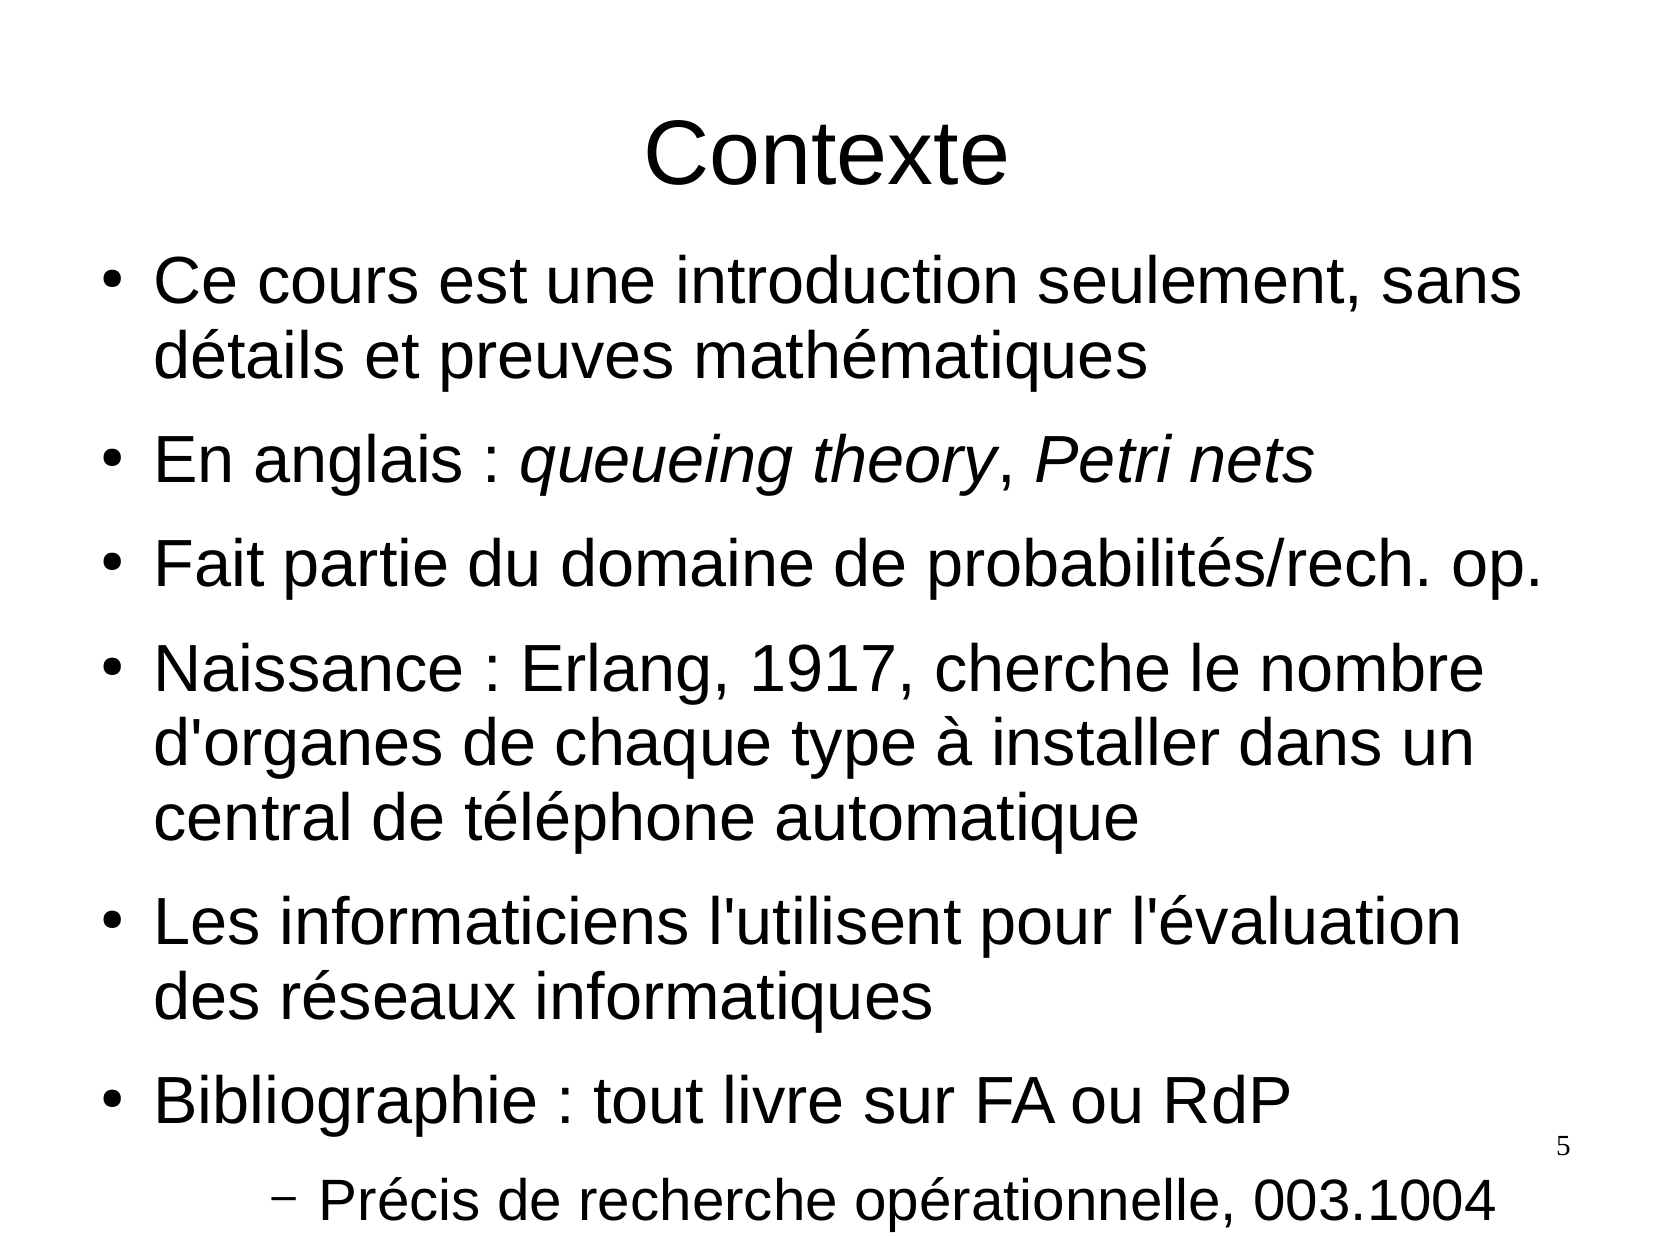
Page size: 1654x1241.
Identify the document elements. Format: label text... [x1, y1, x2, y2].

title Contexte [82, 56, 1571, 242]
list Ce cours est une introduction seulement, sans détails et preuves mathématiques En anglais : queueing theory, Petri nets Fait partie du domaine de probabilités/rech. op. Naissance : Erlang, 1917, cherche le nombre d'organes de chaque type à installer dans un central de téléphone automatique Les informaticiens l'utilisent pour l'évaluation des réseaux informatiques Bibliographie : tout livre sur FA ou RdP Précis de recherche opérationnelle, 003.1004 [82, 242, 1571, 1233]
